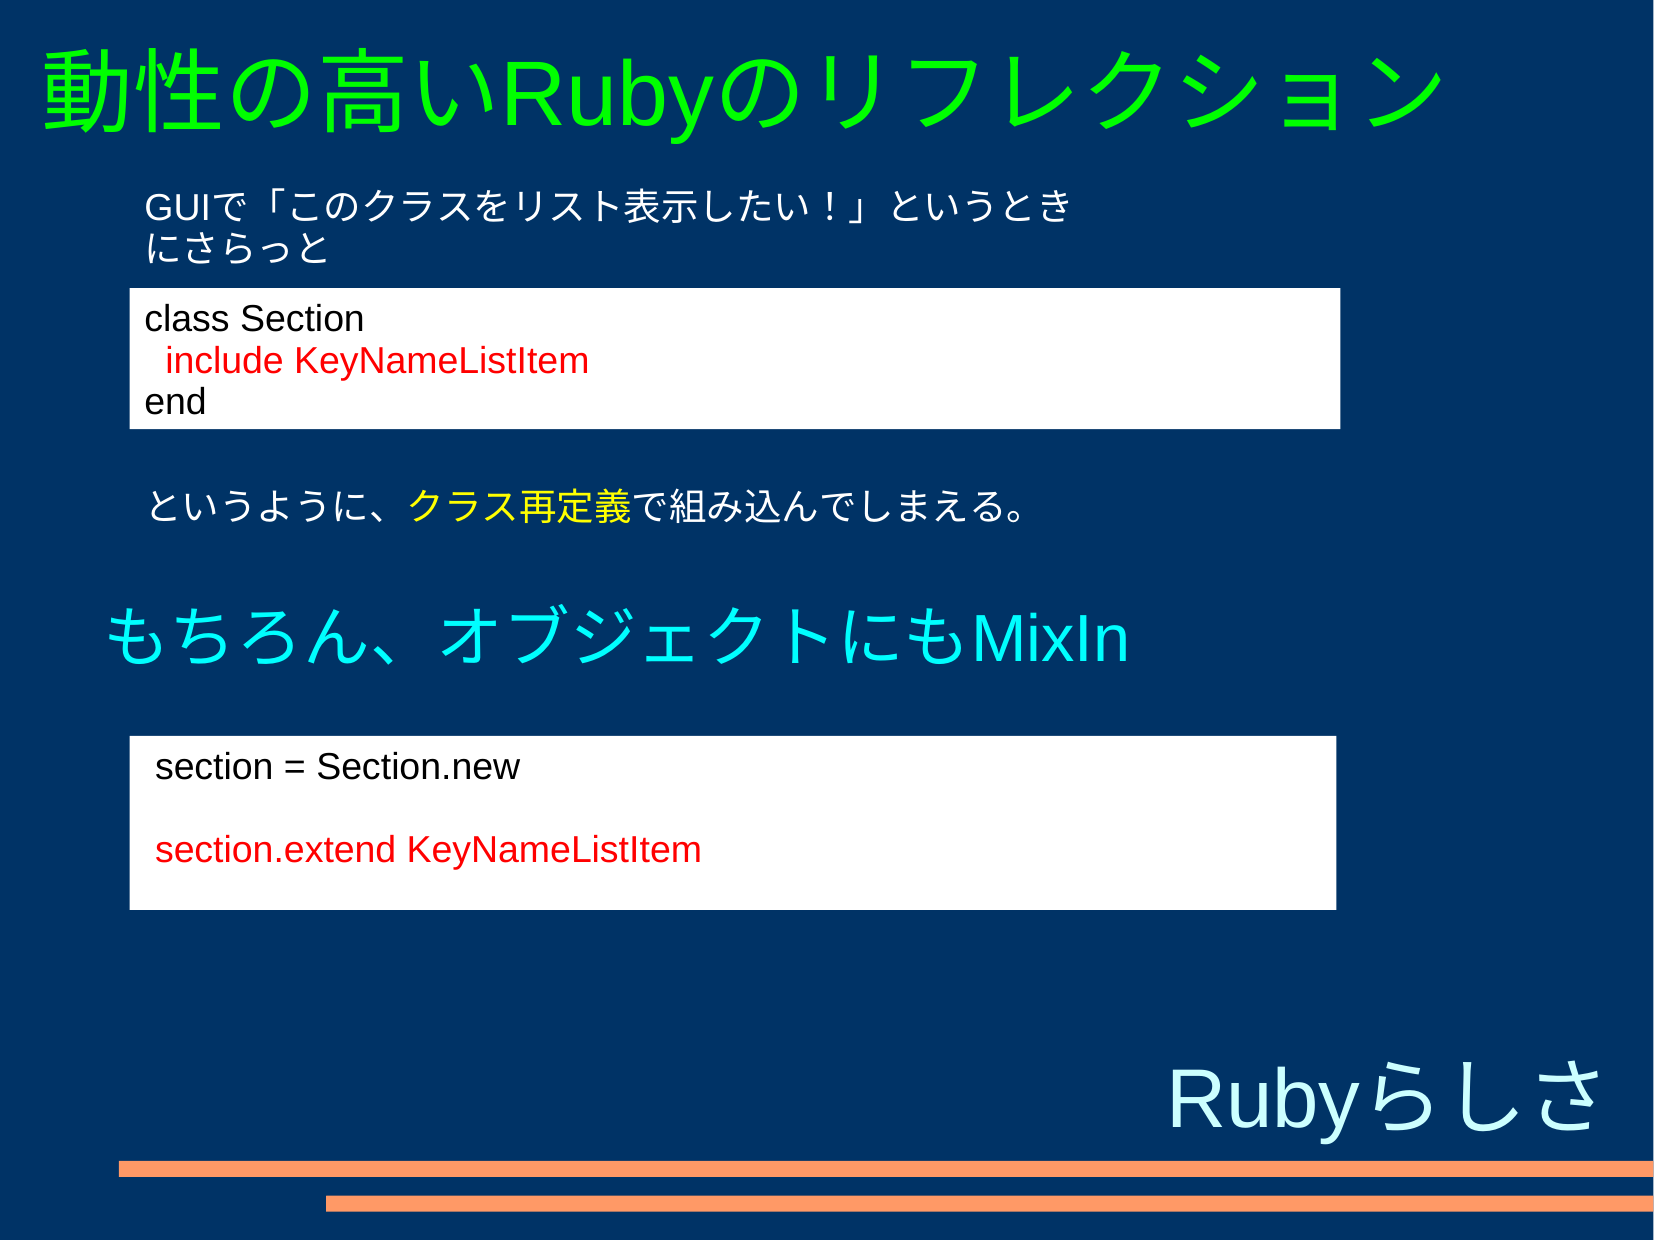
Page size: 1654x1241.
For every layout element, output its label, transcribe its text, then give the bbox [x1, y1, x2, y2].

text_box GUIで「このクラスをリスト表示したい！」というときにさらっと [129, 177, 1093, 235]
text_box もちろん、オブジェクトにもMixIn [88, 589, 1318, 680]
text_box section = Section.new section.extend KeyNameListItem [129, 735, 1337, 910]
text_box というように、クラス再定義で組み込んでしまえる。 [129, 477, 1341, 530]
text_box Rubyらしさ [1151, 1040, 1647, 1148]
text_box class Section include KeyNameListItem end [129, 288, 1341, 430]
text_box 動性の高いRubyのリフレクション [27, 30, 1654, 148]
